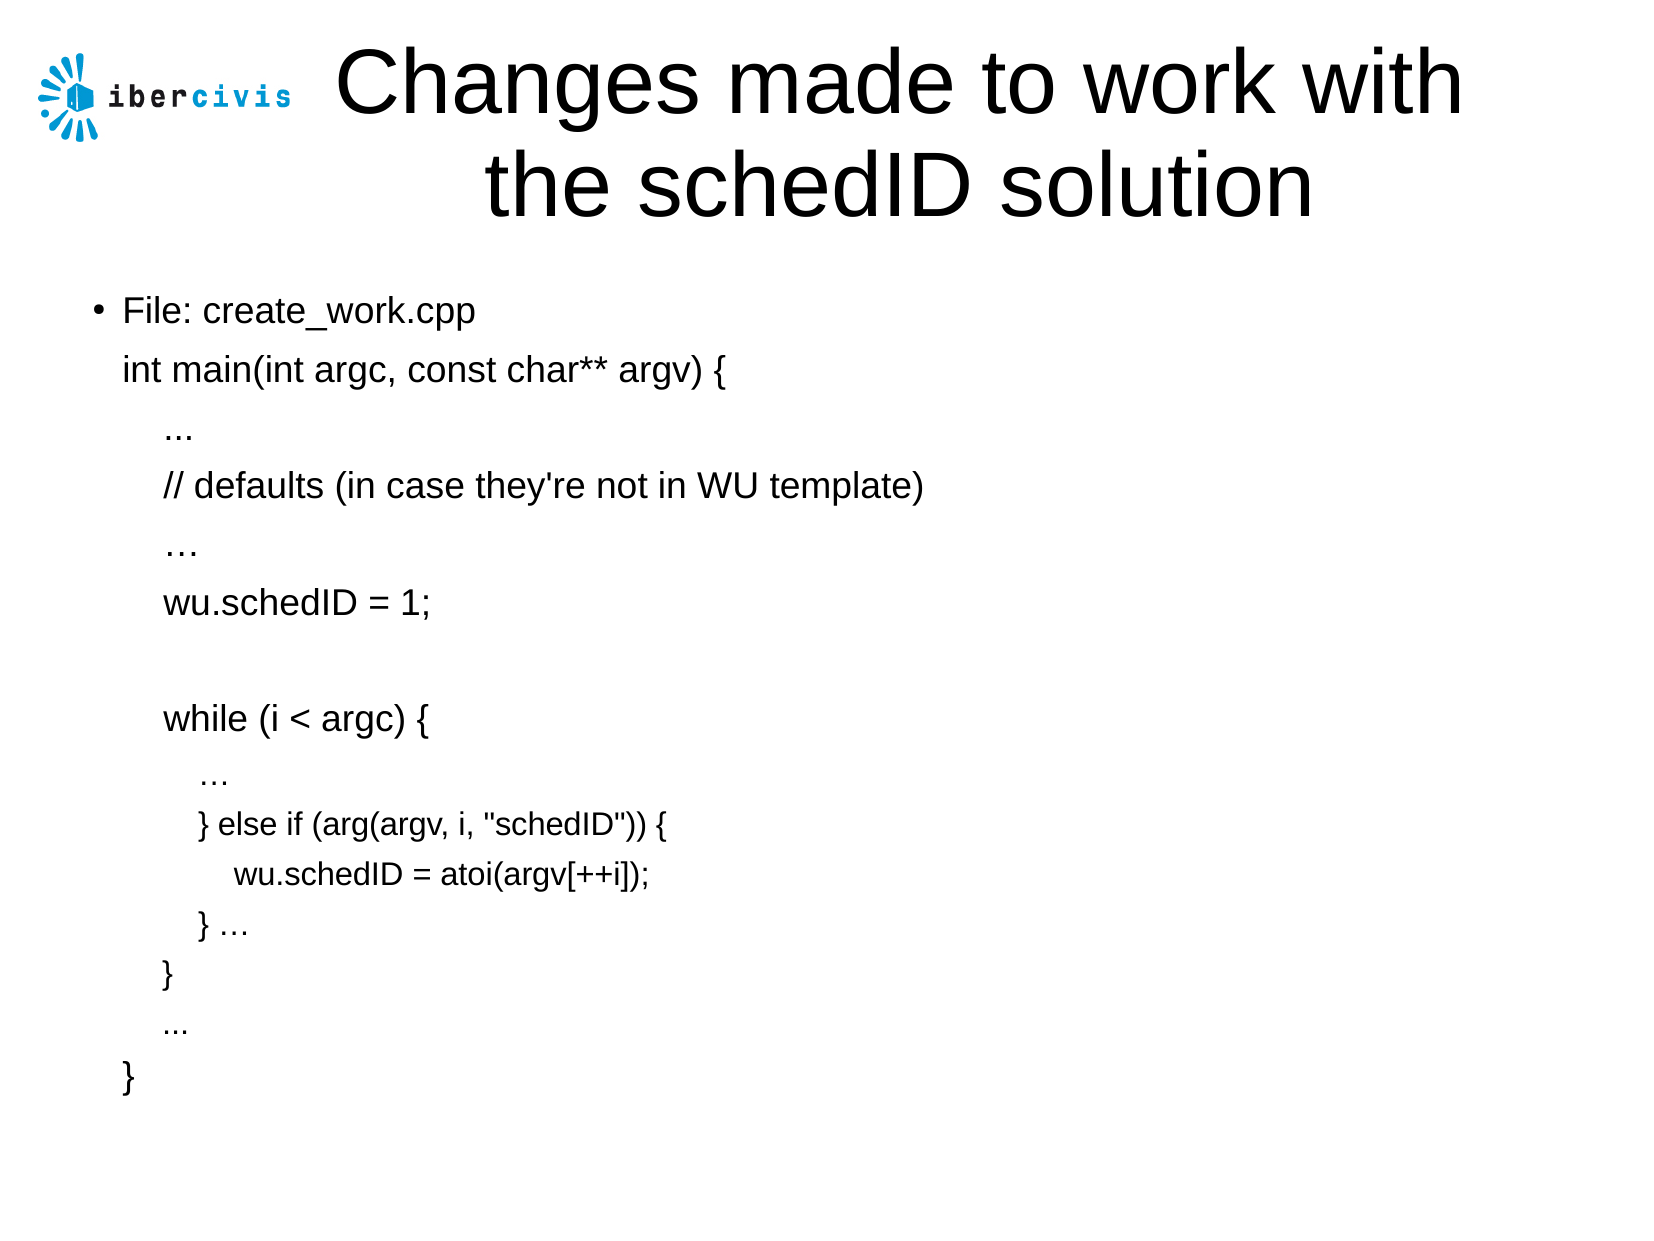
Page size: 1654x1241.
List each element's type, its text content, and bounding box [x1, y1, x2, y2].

title Changes made to work with the schedID solution [295, 29, 1506, 237]
picture [38, 53, 290, 142]
list File: create_work.cpp int main(int argc, const char** argv) { ... // defaults (in case they're not in WU template) … wu.schedID = 1; while (i < argc) { … } else if (arg(argv, i, "schedID")) { wu.schedID = atoi(argv[++i]); } … } ... } [82, 290, 1571, 1109]
